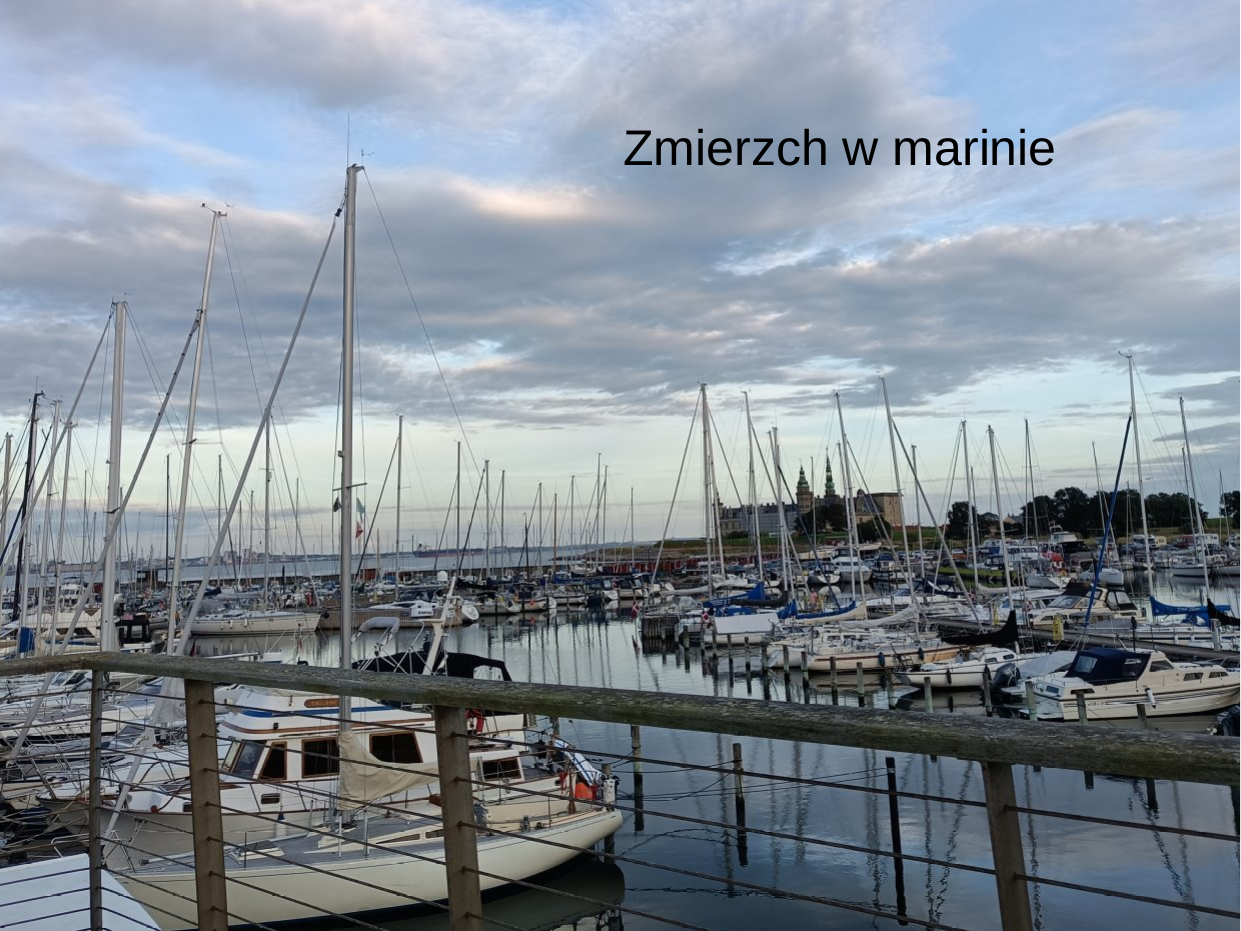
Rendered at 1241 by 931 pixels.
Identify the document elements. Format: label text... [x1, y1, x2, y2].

text_box Zmierzch w marinie [608, 113, 1241, 296]
picture [0, 0, 1241, 931]
